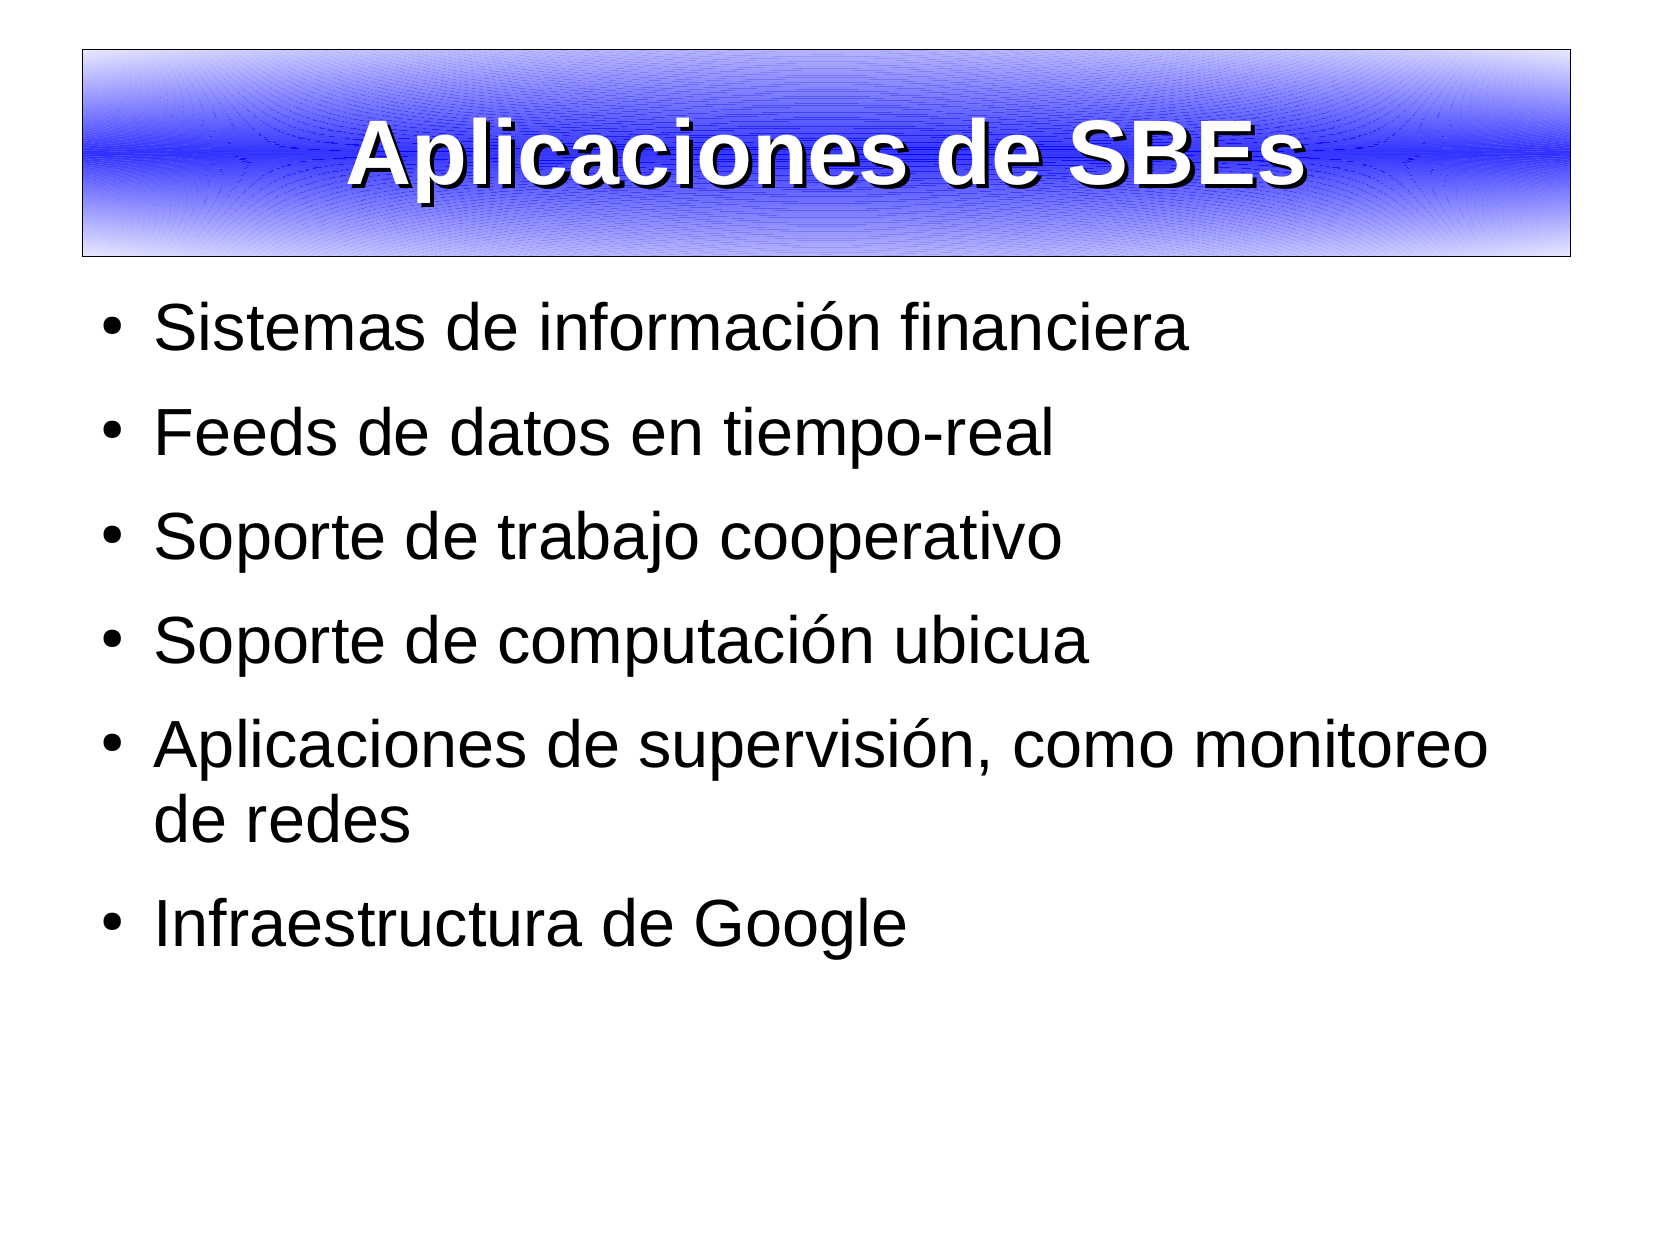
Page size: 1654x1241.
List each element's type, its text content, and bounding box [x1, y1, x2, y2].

list Sistemas de información financiera Feeds de datos en tiempo-real Soporte de trabajo cooperativo Soporte de computación ubicua Aplicaciones de supervisión, como monitoreo de redes Infraestructura de Google [82, 290, 1571, 1109]
title Aplicaciones de SBEs [82, 49, 1571, 257]
